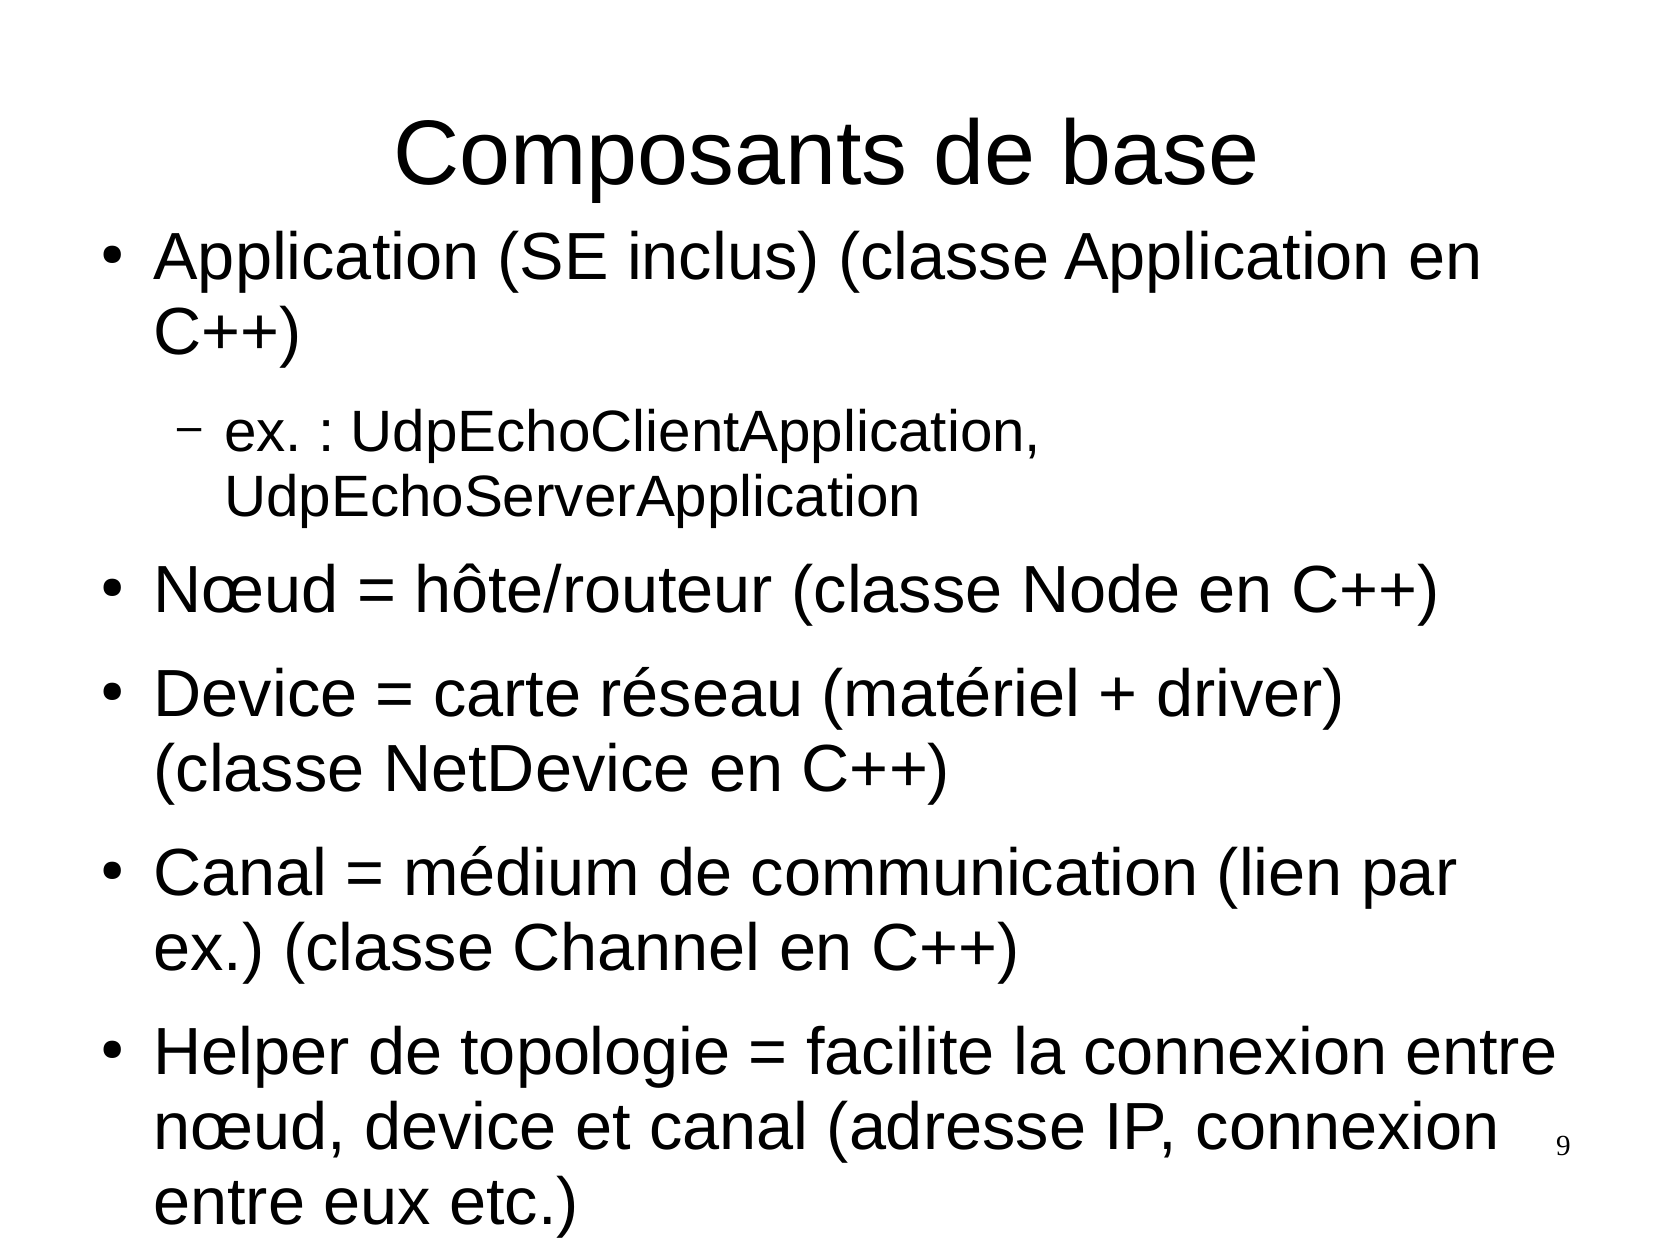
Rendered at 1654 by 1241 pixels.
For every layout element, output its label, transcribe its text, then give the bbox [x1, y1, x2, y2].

title Composants de base [82, 56, 1571, 219]
list Application (SE inclus) (classe Application en C++) ex. : UdpEchoClientApplication, UdpEchoServerApplication Nœud = hôte/routeur (classe Node en C++) Device = carte réseau (matériel + driver) (classe NetDevice en C++) Canal = médium de communication (lien par ex.) (classe Channel en C++) Helper de topologie = facilite la connexion entre nœud, device et canal (adresse IP, connexion entre eux etc.) [82, 219, 1571, 1239]
